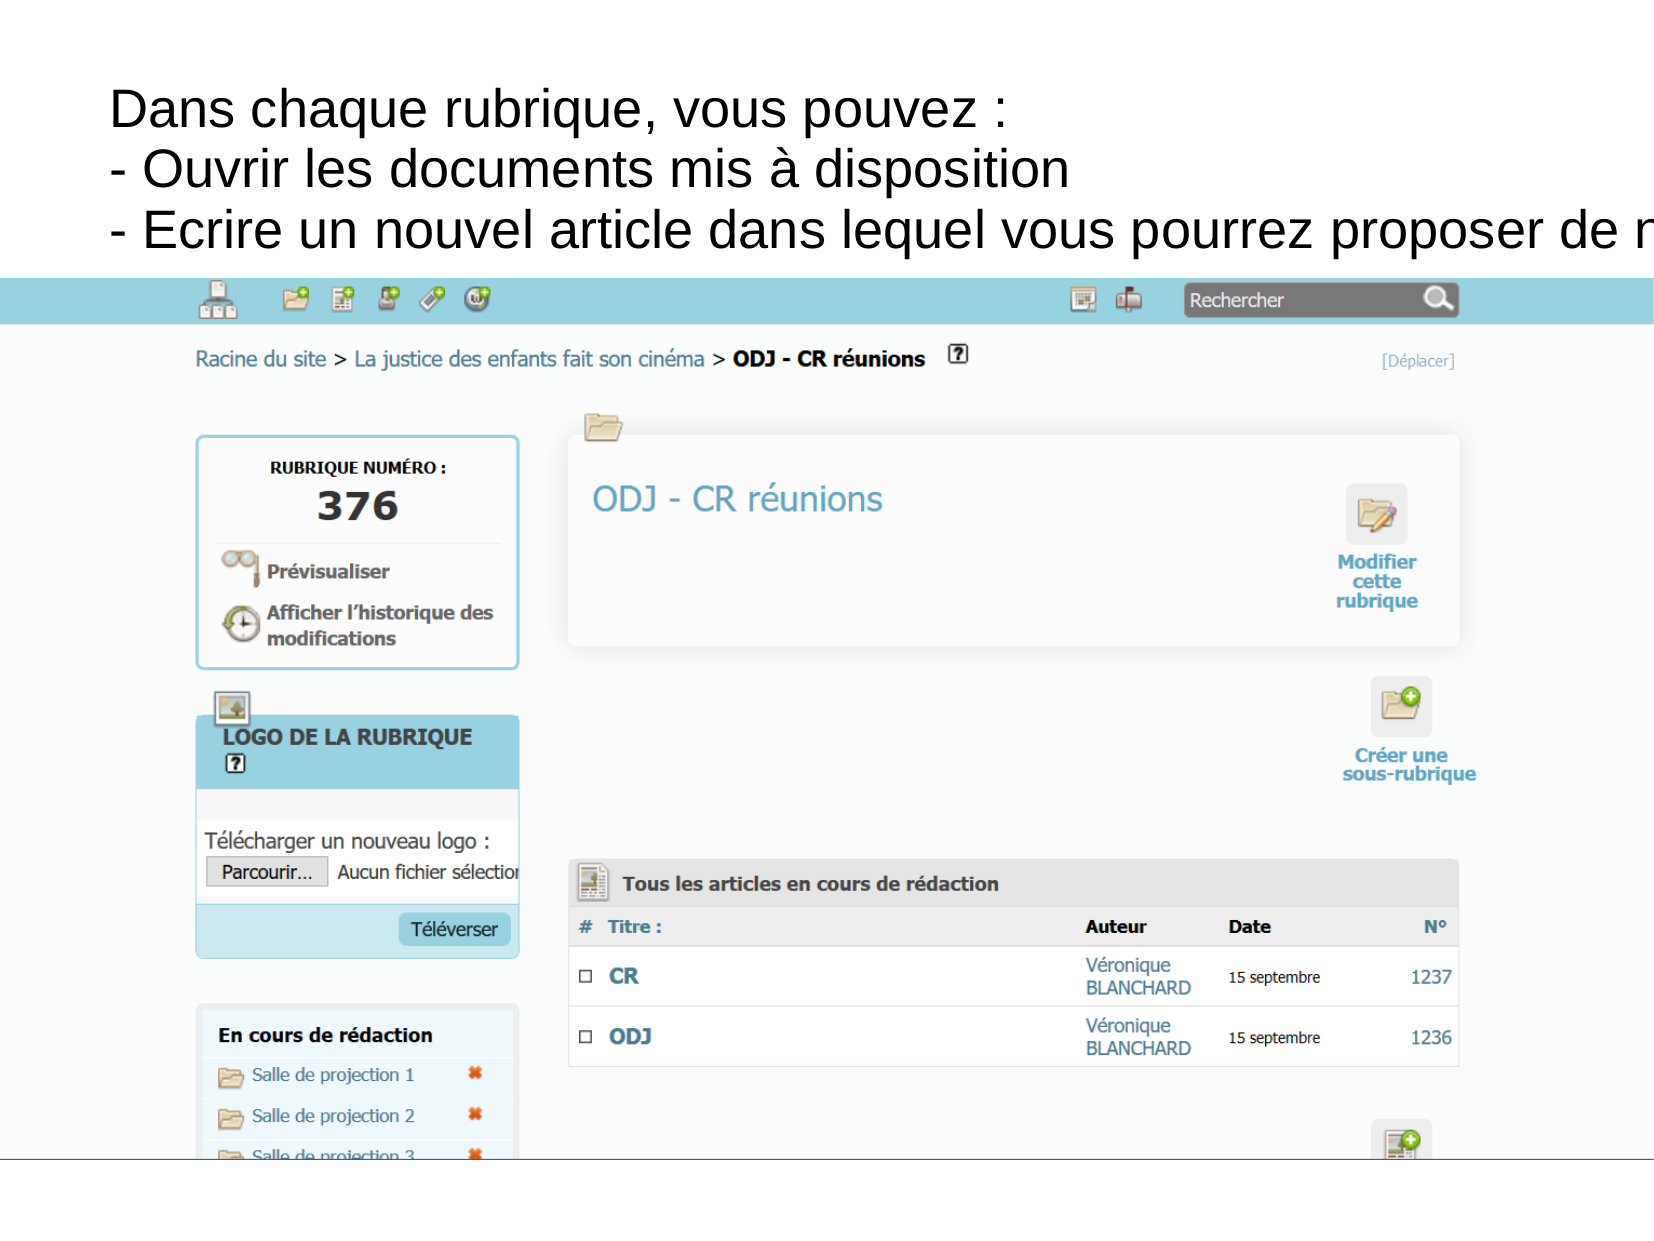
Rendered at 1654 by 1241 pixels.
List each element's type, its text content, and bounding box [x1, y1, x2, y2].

picture [0, 278, 1654, 1160]
text_box Dans chaque rubrique, vous pouvez : - Ouvrir les documents mis à disposition - Ecrire un nouvel article dans lequel vous pourrez proposer de nouveaux documents. [94, 70, 1524, 278]
